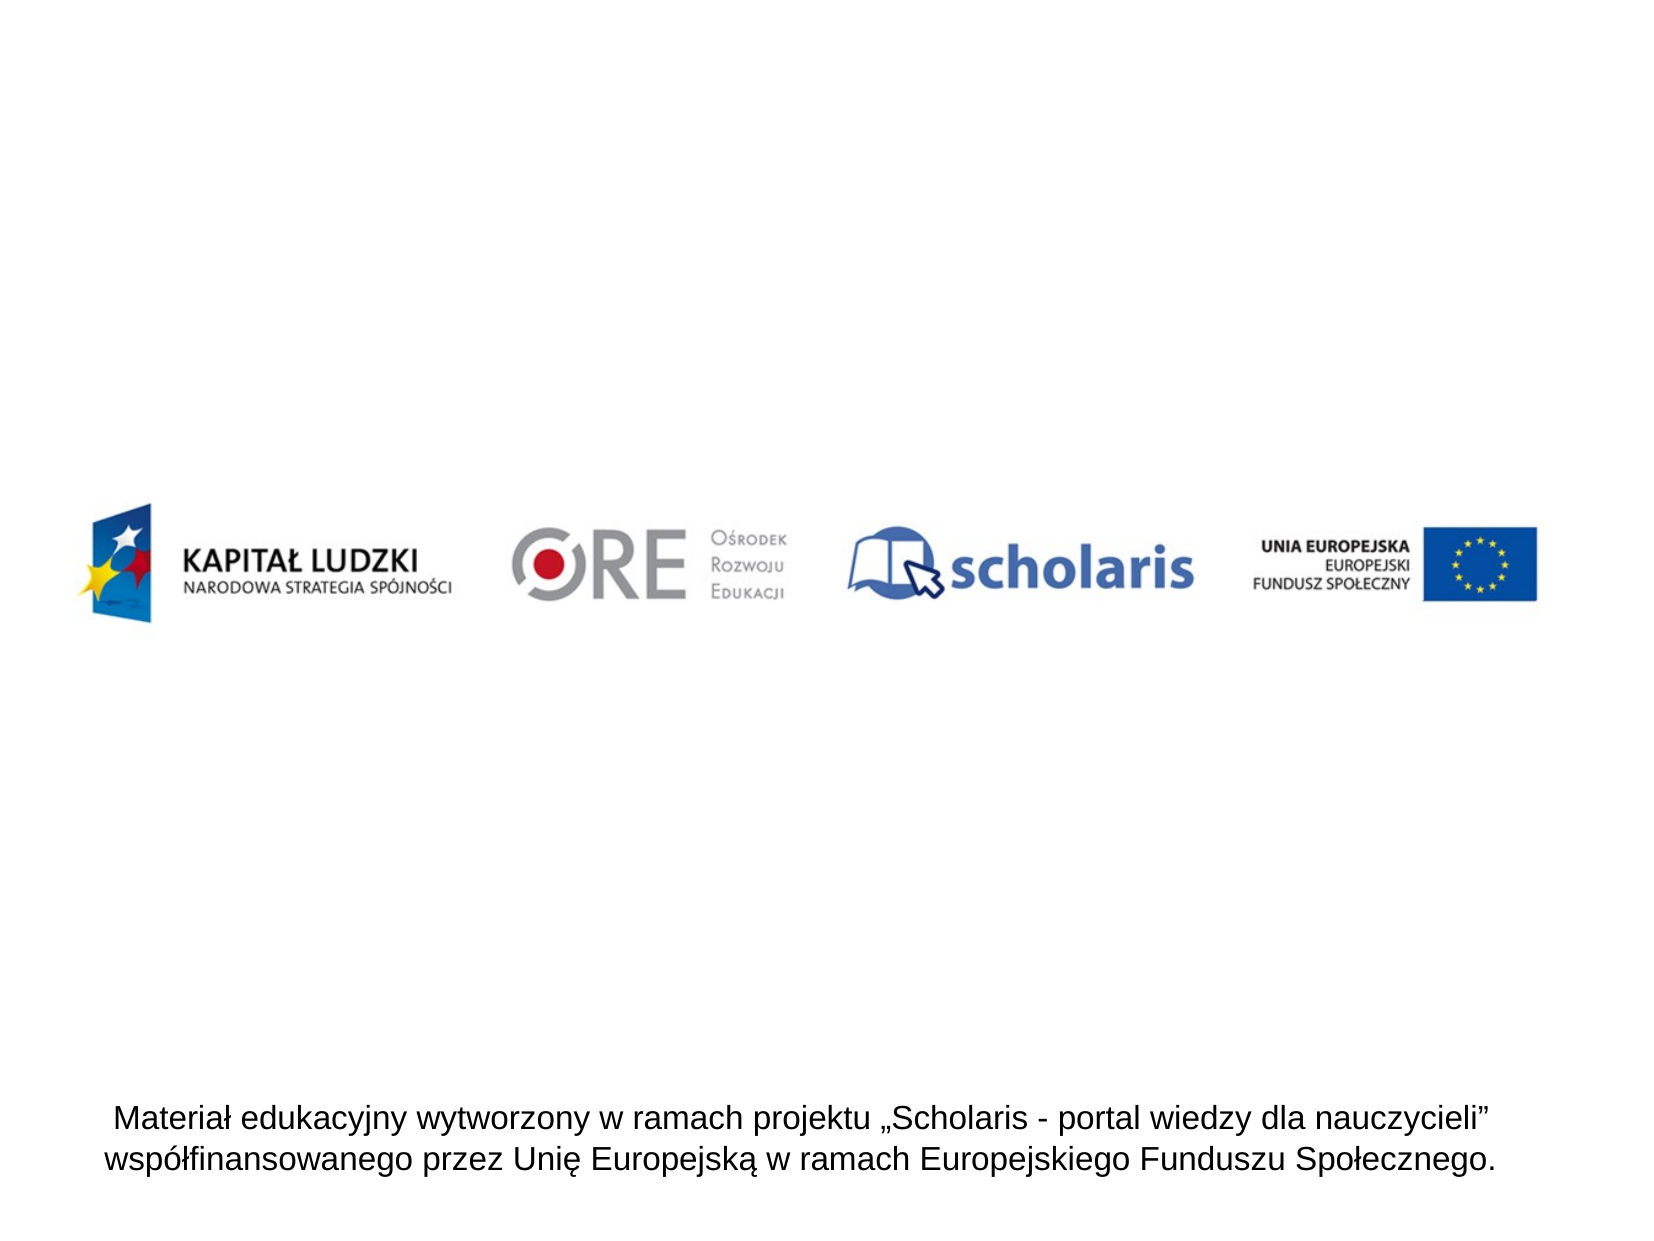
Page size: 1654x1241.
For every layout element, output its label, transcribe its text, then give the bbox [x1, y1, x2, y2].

text_box Materiał edukacyjny wytworzony w ramach projektu „Scholaris - portal wiedzy dla nauczycieli” współfinansowanego przez Unię Europejską w ramach Europejskiego Funduszu Społecznego. [89, 1092, 1525, 1187]
chart [35, 442, 1607, 678]
